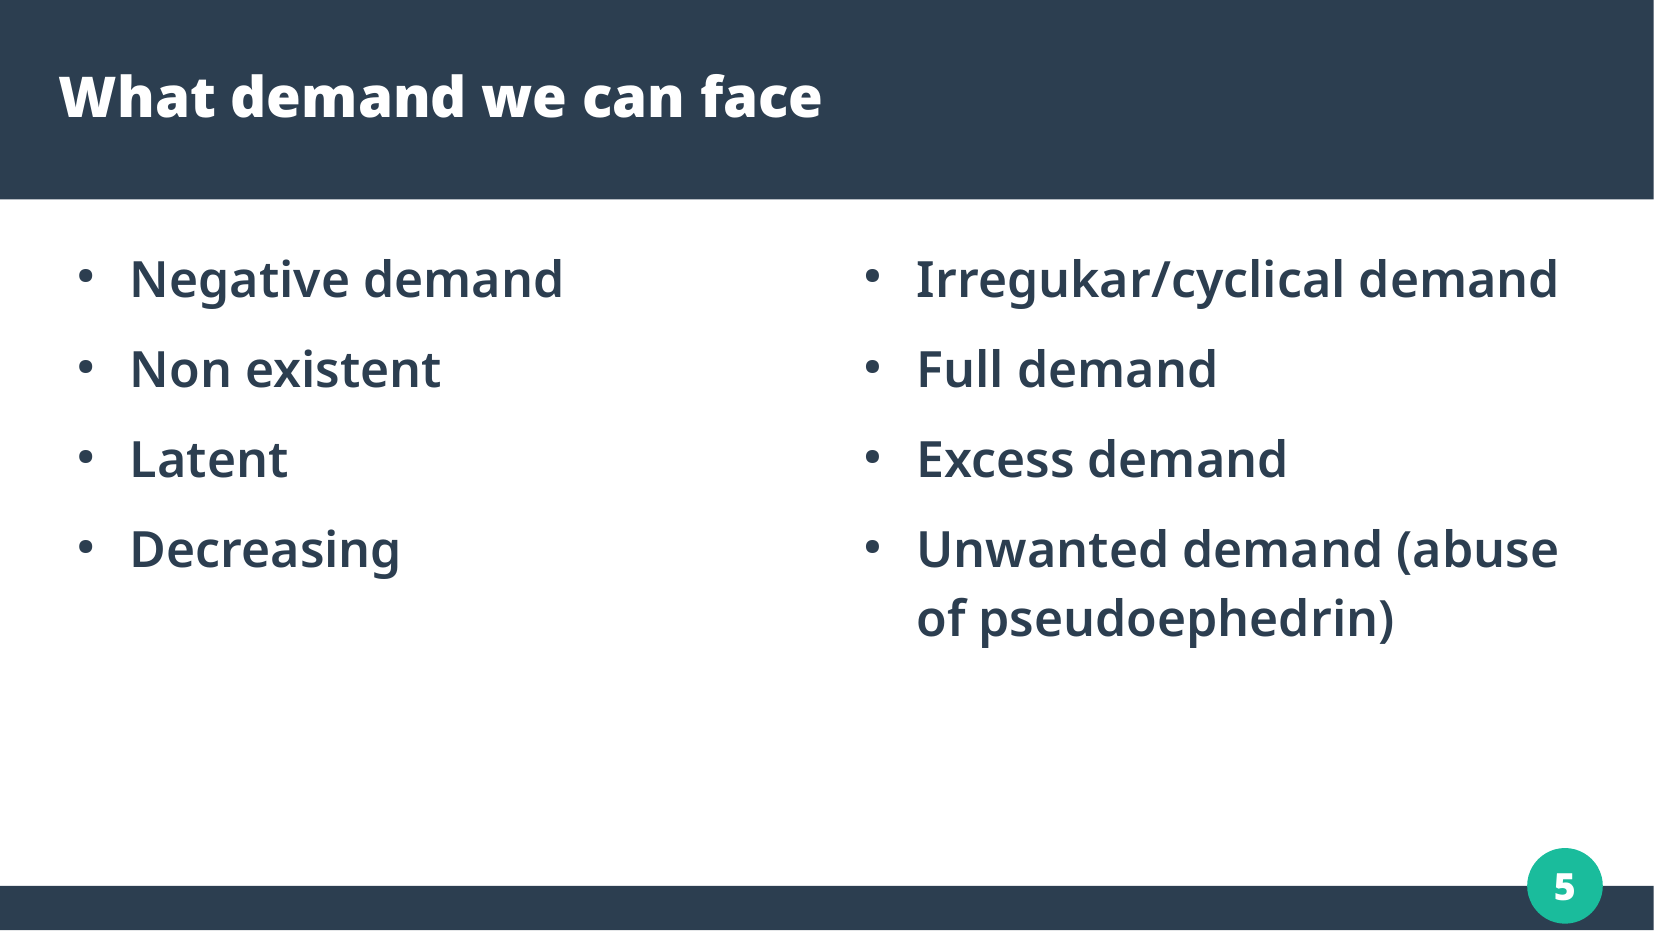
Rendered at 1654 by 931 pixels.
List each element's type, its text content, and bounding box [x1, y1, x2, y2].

list Negative demand Non existent Latent Decreasing [59, 243, 809, 864]
title What demand we can face [59, 37, 1595, 155]
list Irregukar/cyclical demand Full demand Excess demand Unwanted demand (abuse of pseudoephedrin) [845, 243, 1596, 864]
